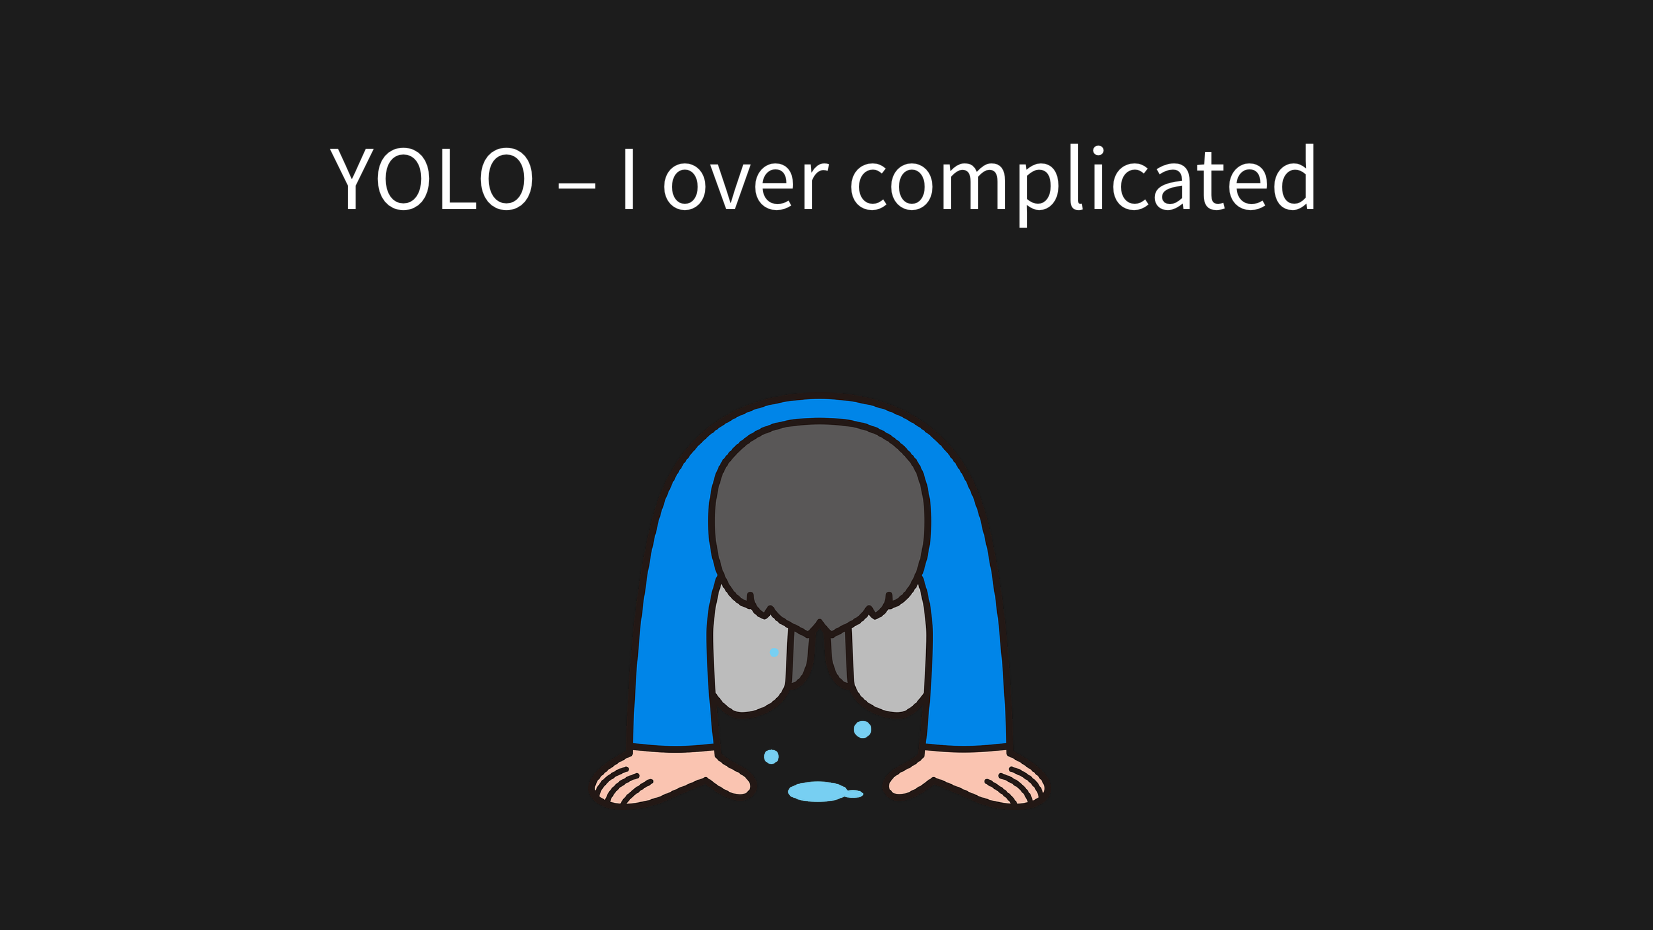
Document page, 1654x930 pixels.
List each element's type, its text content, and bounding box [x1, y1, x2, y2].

title YOLO – I over complicated [0, 61, 1653, 293]
picture [588, 392, 1051, 811]
